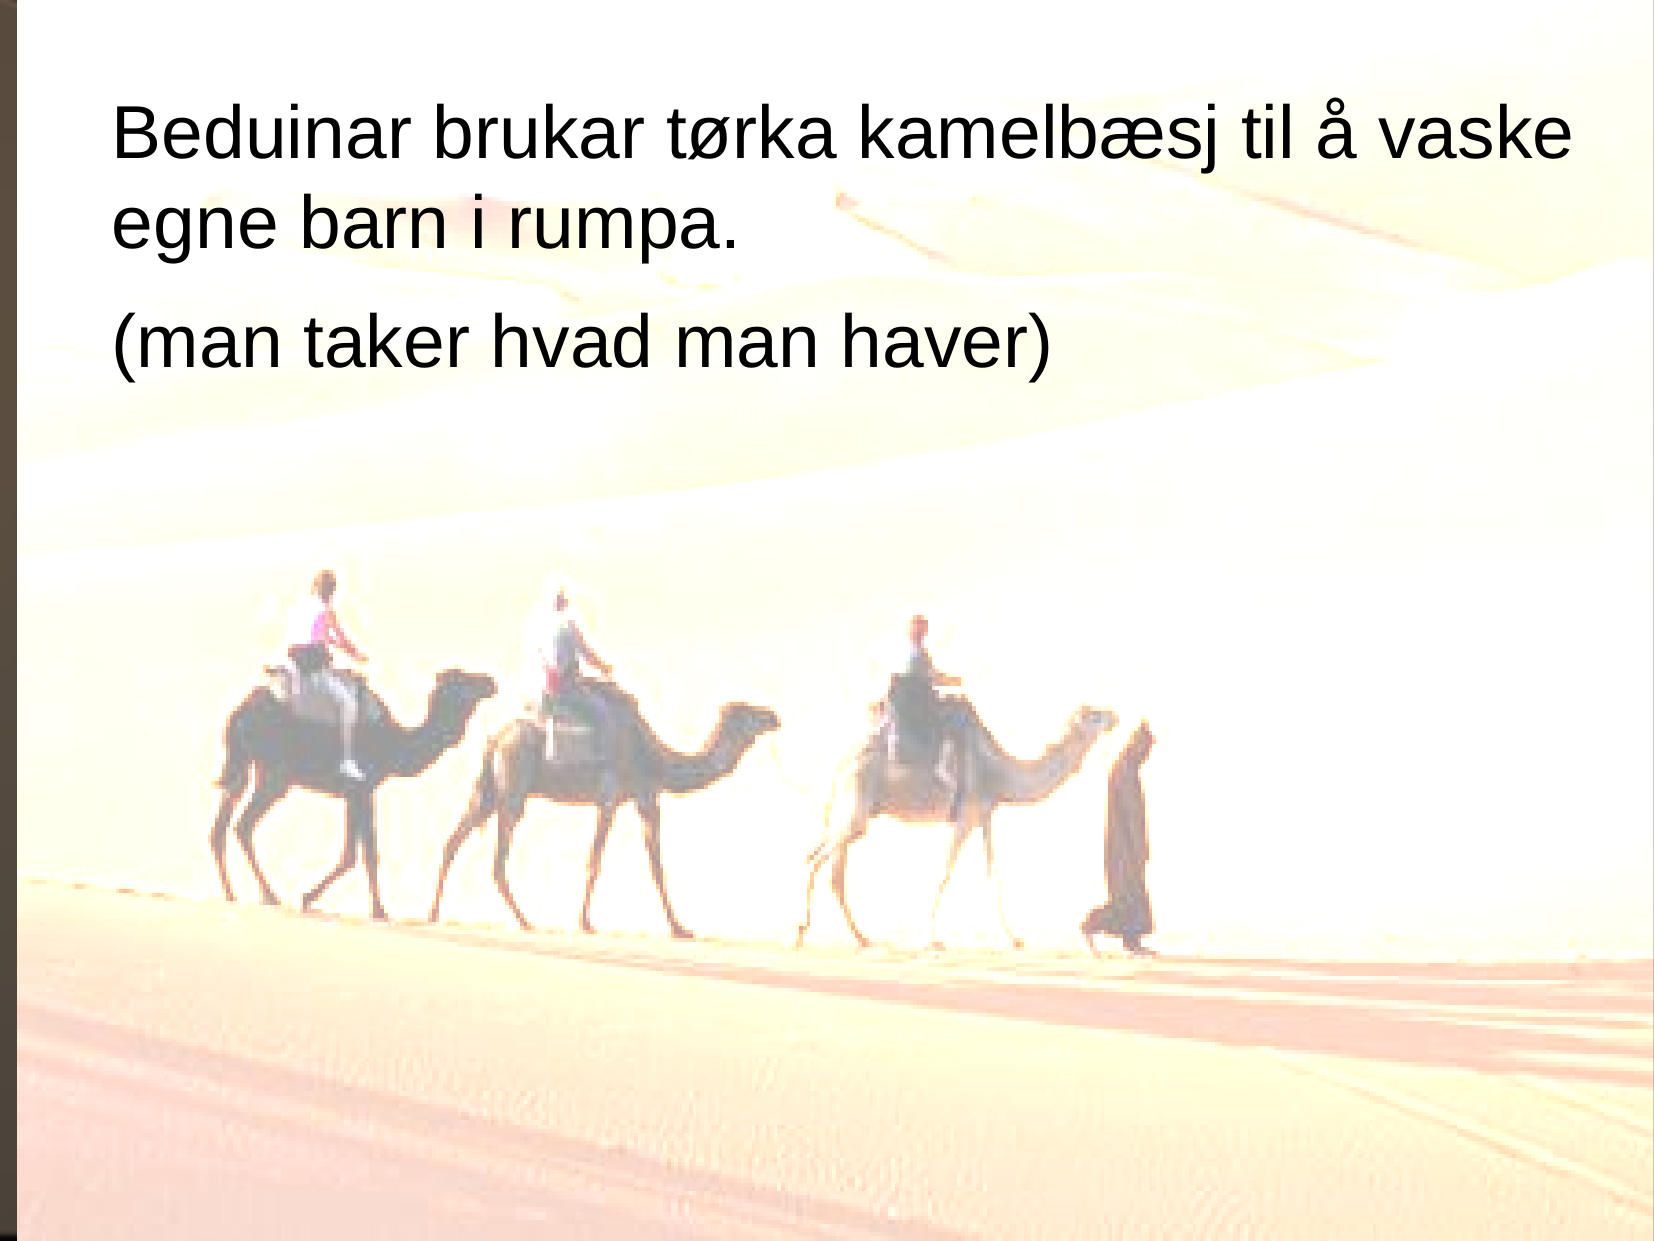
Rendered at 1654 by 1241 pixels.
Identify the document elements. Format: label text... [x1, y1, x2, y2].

list Beduinar brukar tørka kamelbæsj til å vaske egne barn i rumpa. (man taker hvad man haver) [111, 83, 1595, 384]
picture [17, 0, 1654, 1241]
